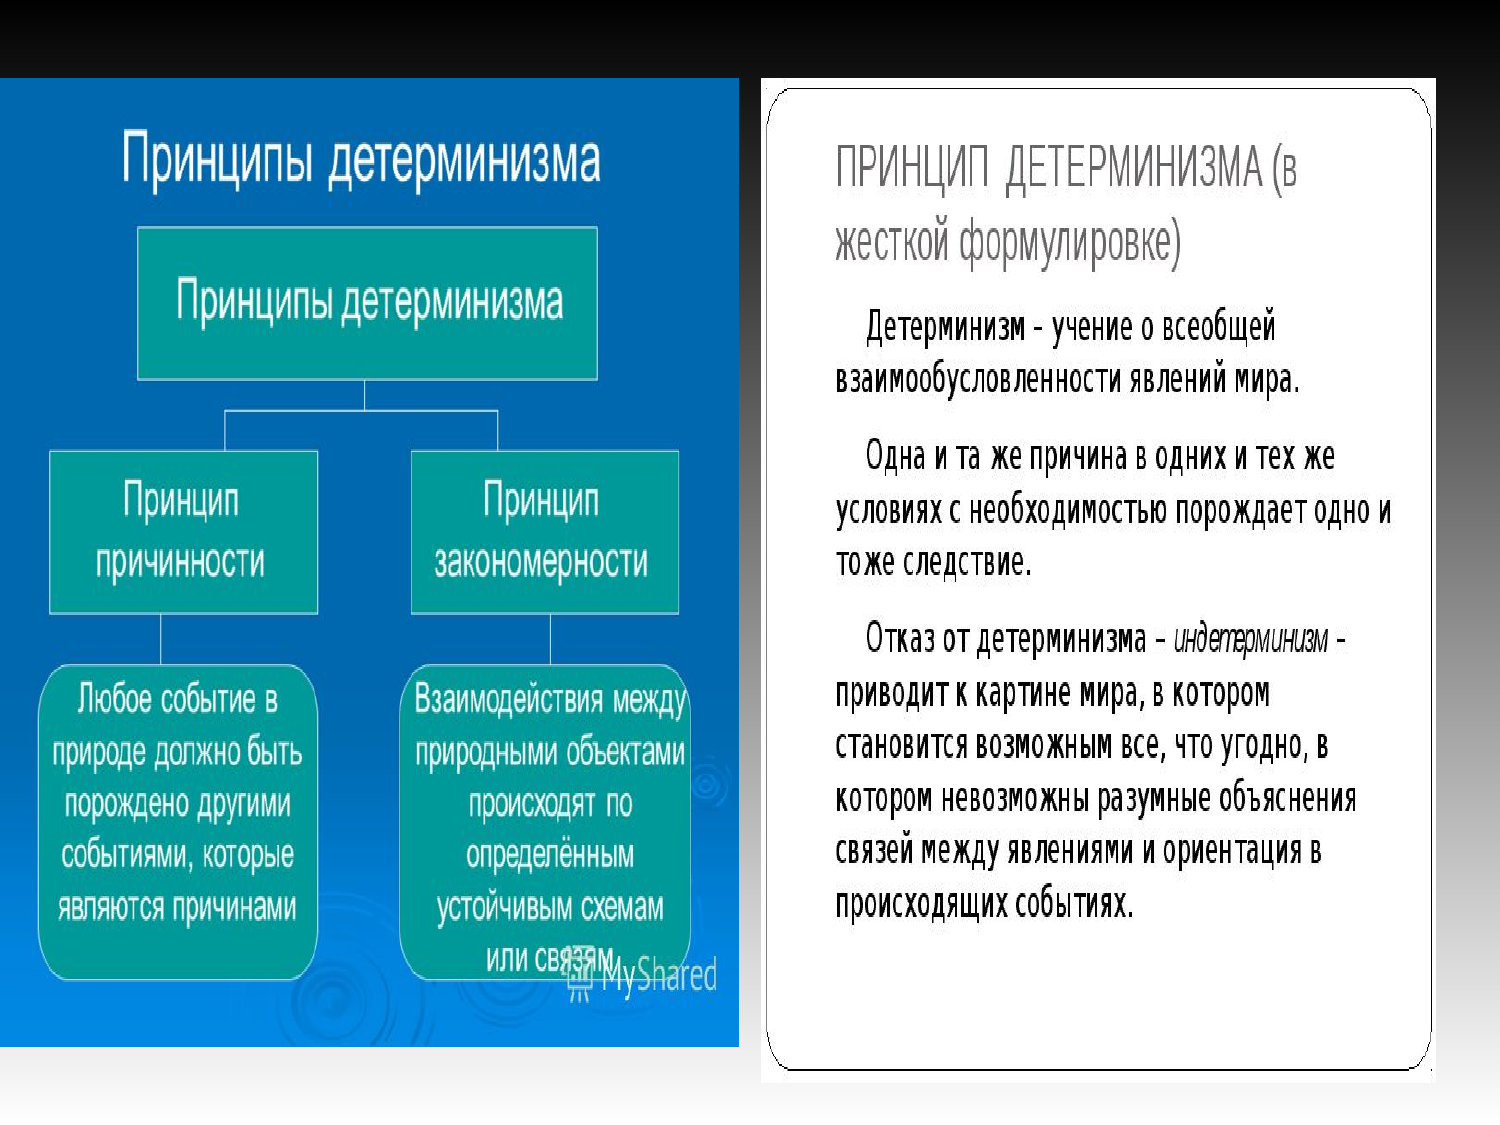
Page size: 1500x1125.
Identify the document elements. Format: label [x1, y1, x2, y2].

title [75, 45, 1425, 233]
picture [761, 78, 1436, 1083]
picture [0, 78, 739, 1047]
list [762, 262, 1425, 1005]
